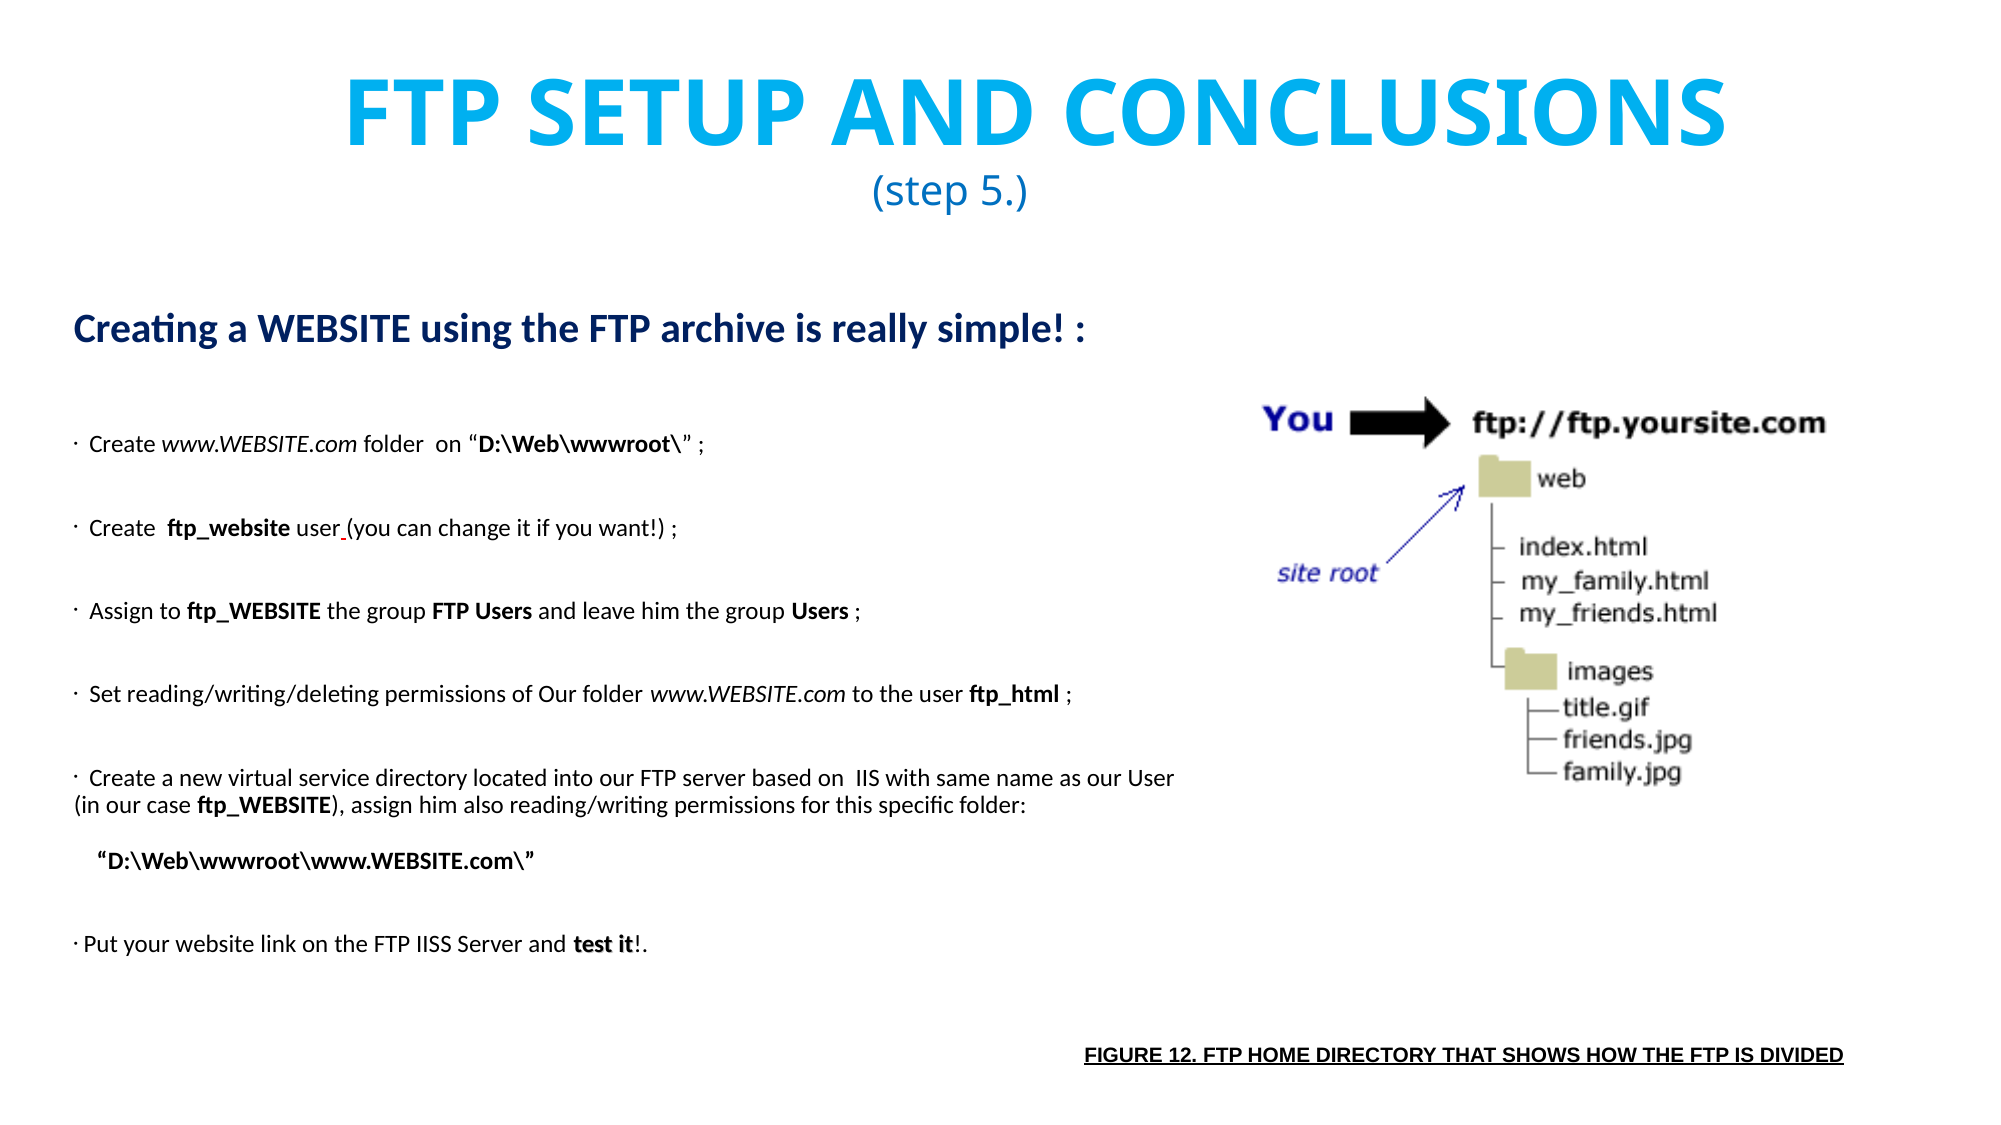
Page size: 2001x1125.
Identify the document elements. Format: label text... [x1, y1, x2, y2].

picture [1210, 363, 1863, 865]
list Creating a WEBSITE using the FTP archive is really simple! : Create www.WEBSITE.com folder on “D:\Web\wwwroot\” ; Create ftp_website user (you can change it if you want!) ; Assign to ftp_WEBSITE the group FTP Users and leave him the group Users ; Set reading/writing/deleting permissions of Our folder www.WEBSITE.com to the user ftp_html ; Create a new virtual service directory located into our FTP server based on IIS with same name as our User (in our case ftp_WEBSITE), assign him also reading/writing permissions for this specific folder: “D:\Web\wwwroot\www.WEBSITE.com\” Put your website link on the FTP IISS Server and test it!. [59, 299, 1211, 1075]
title FTP SETUP AND CONCLUSIONS (step 5.) [137, 46, 1863, 264]
text_box FIGURE 12. FTP HOME DIRECTORY THAT SHOWS HOW THE FTP IS DIVIDED [1069, 1034, 1859, 1074]
